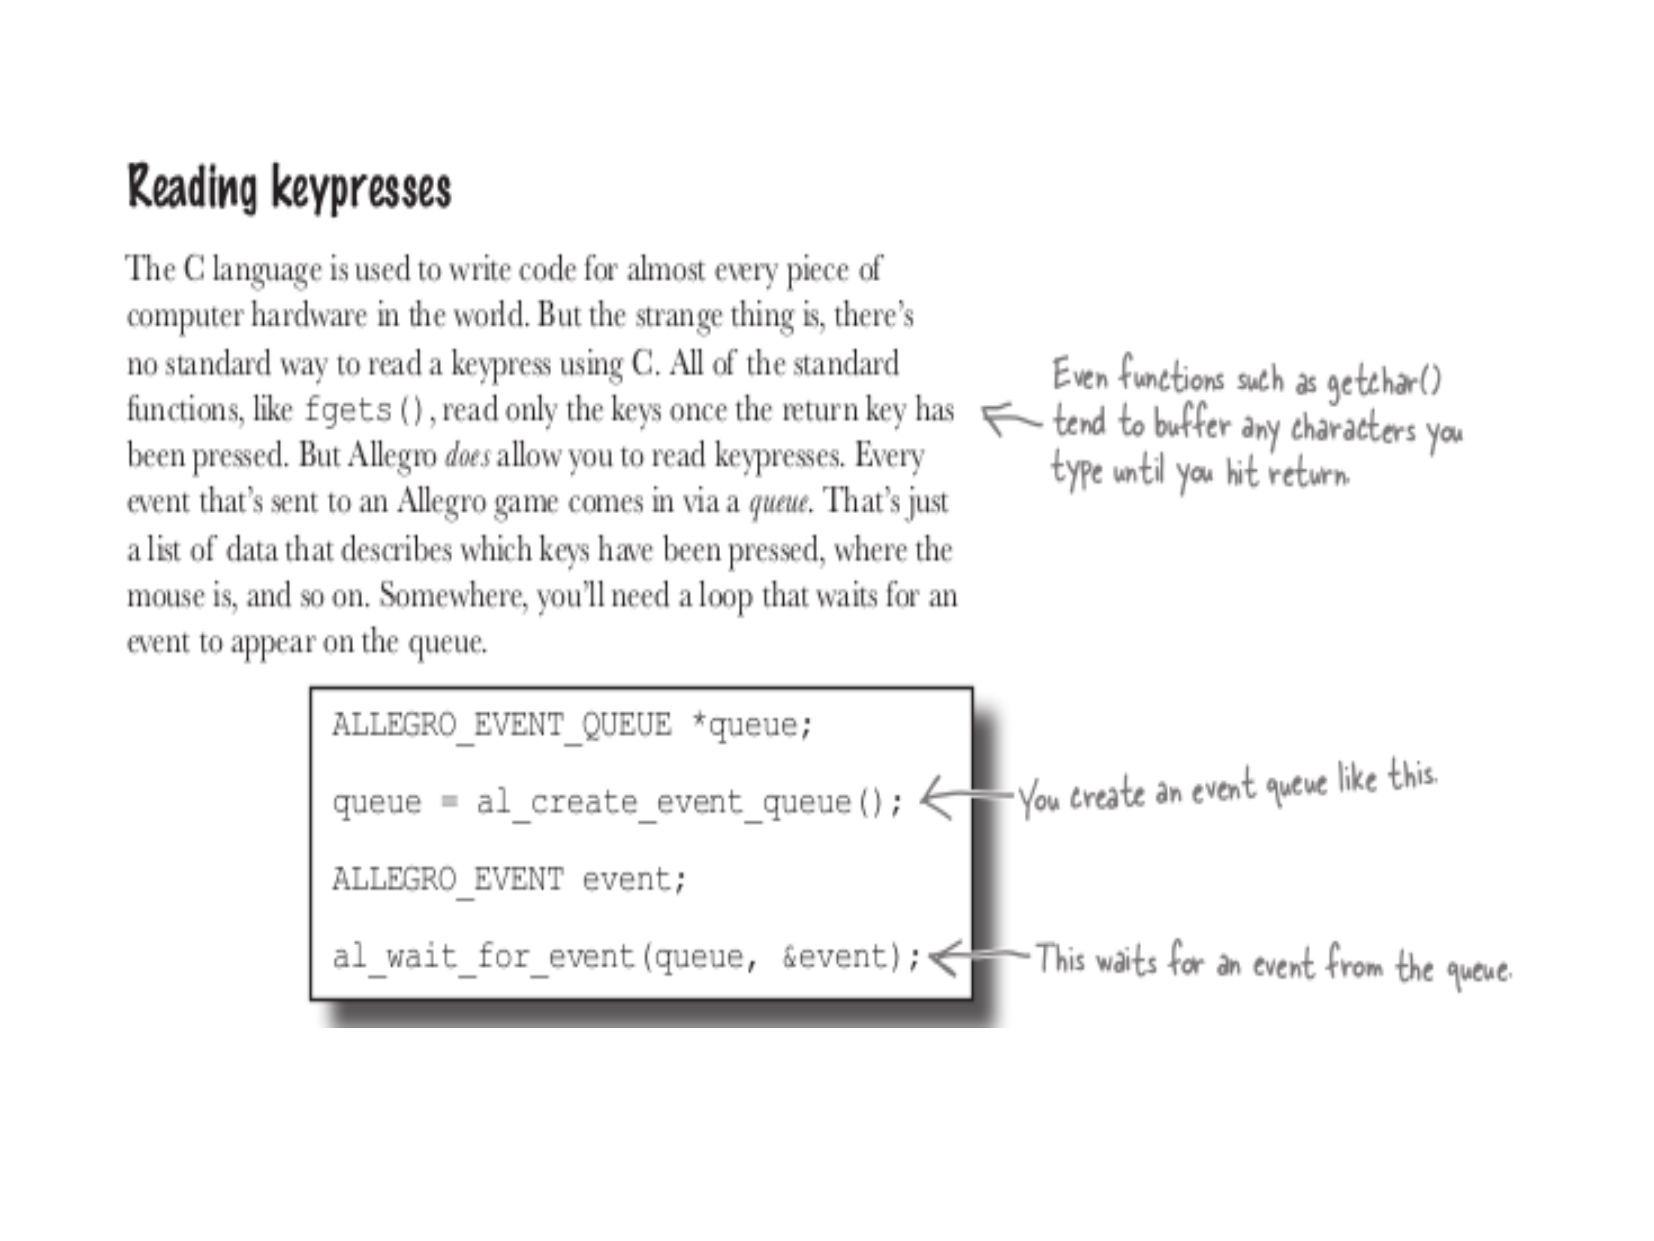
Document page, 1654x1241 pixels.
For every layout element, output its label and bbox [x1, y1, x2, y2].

picture [94, 118, 1571, 1028]
